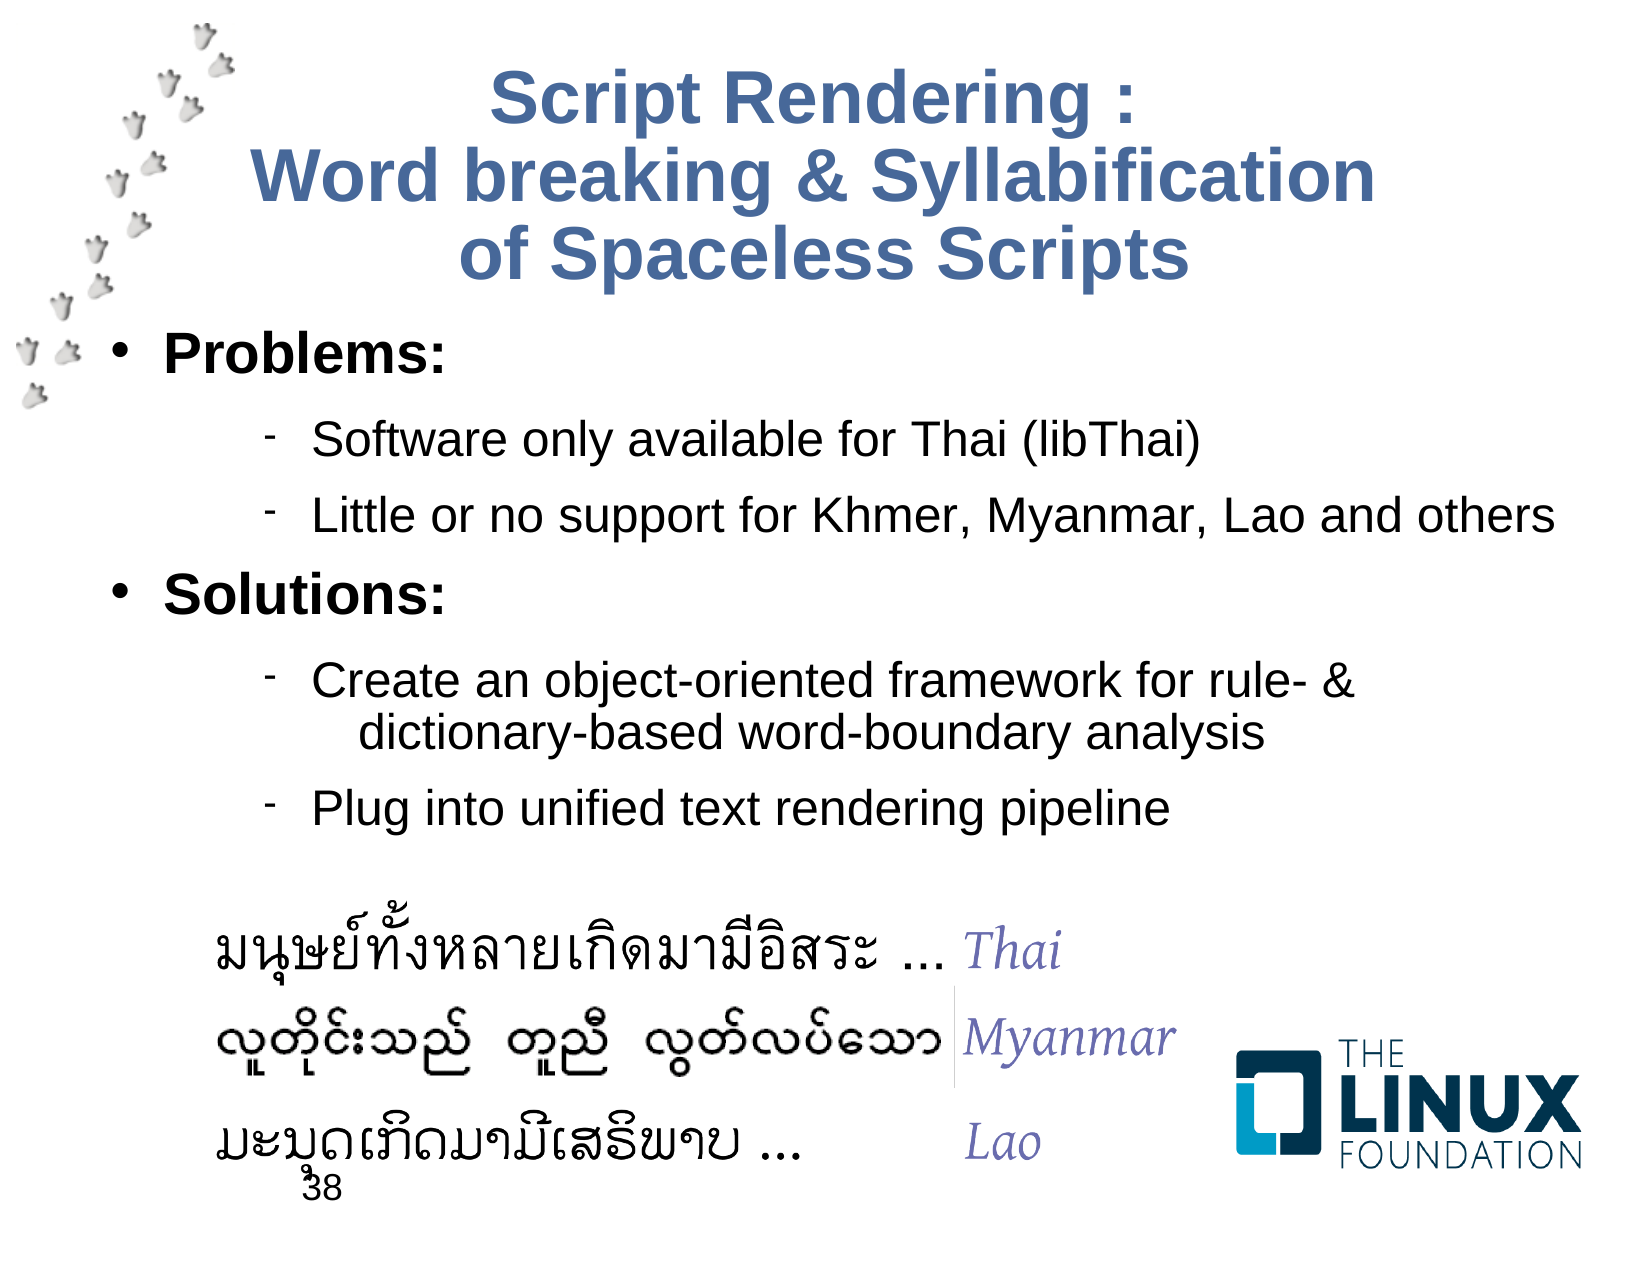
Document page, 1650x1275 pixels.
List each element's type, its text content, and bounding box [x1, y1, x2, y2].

list Problems: Software only available for Thai (libThai) Little or no support for Khmer, Myanmar, Lao and others Solutions: Create an object-oriented framework for rule- & dictionary-based word-boundary analysis Plug into unified text rendering pipeline [75, 325, 1576, 863]
picture [201, 899, 1177, 1181]
picture [16, 23, 235, 430]
picture [1216, 1012, 1613, 1200]
title Script Rendering : Word breaking & Syllabification of Spaceless Scripts [135, 57, 1515, 298]
